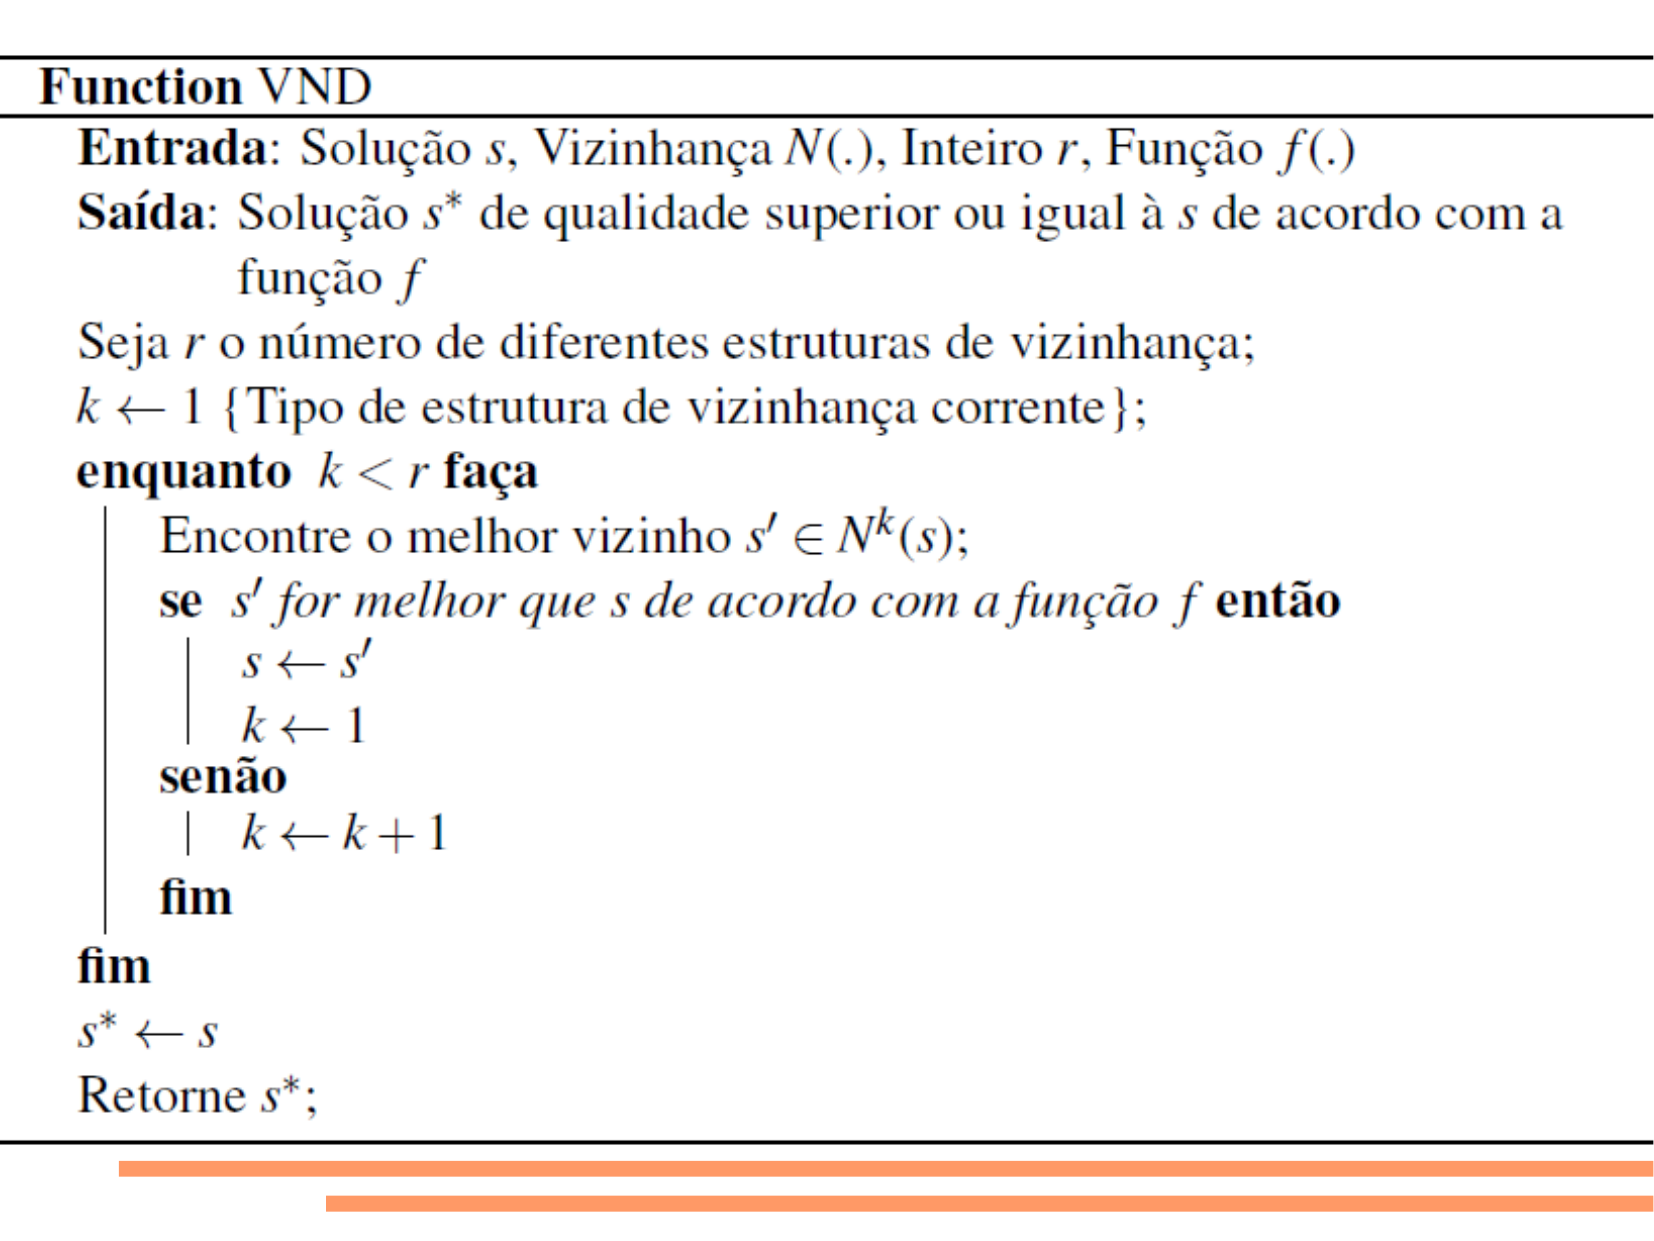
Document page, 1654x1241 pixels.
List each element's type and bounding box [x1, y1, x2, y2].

picture [0, 50, 1654, 1149]
